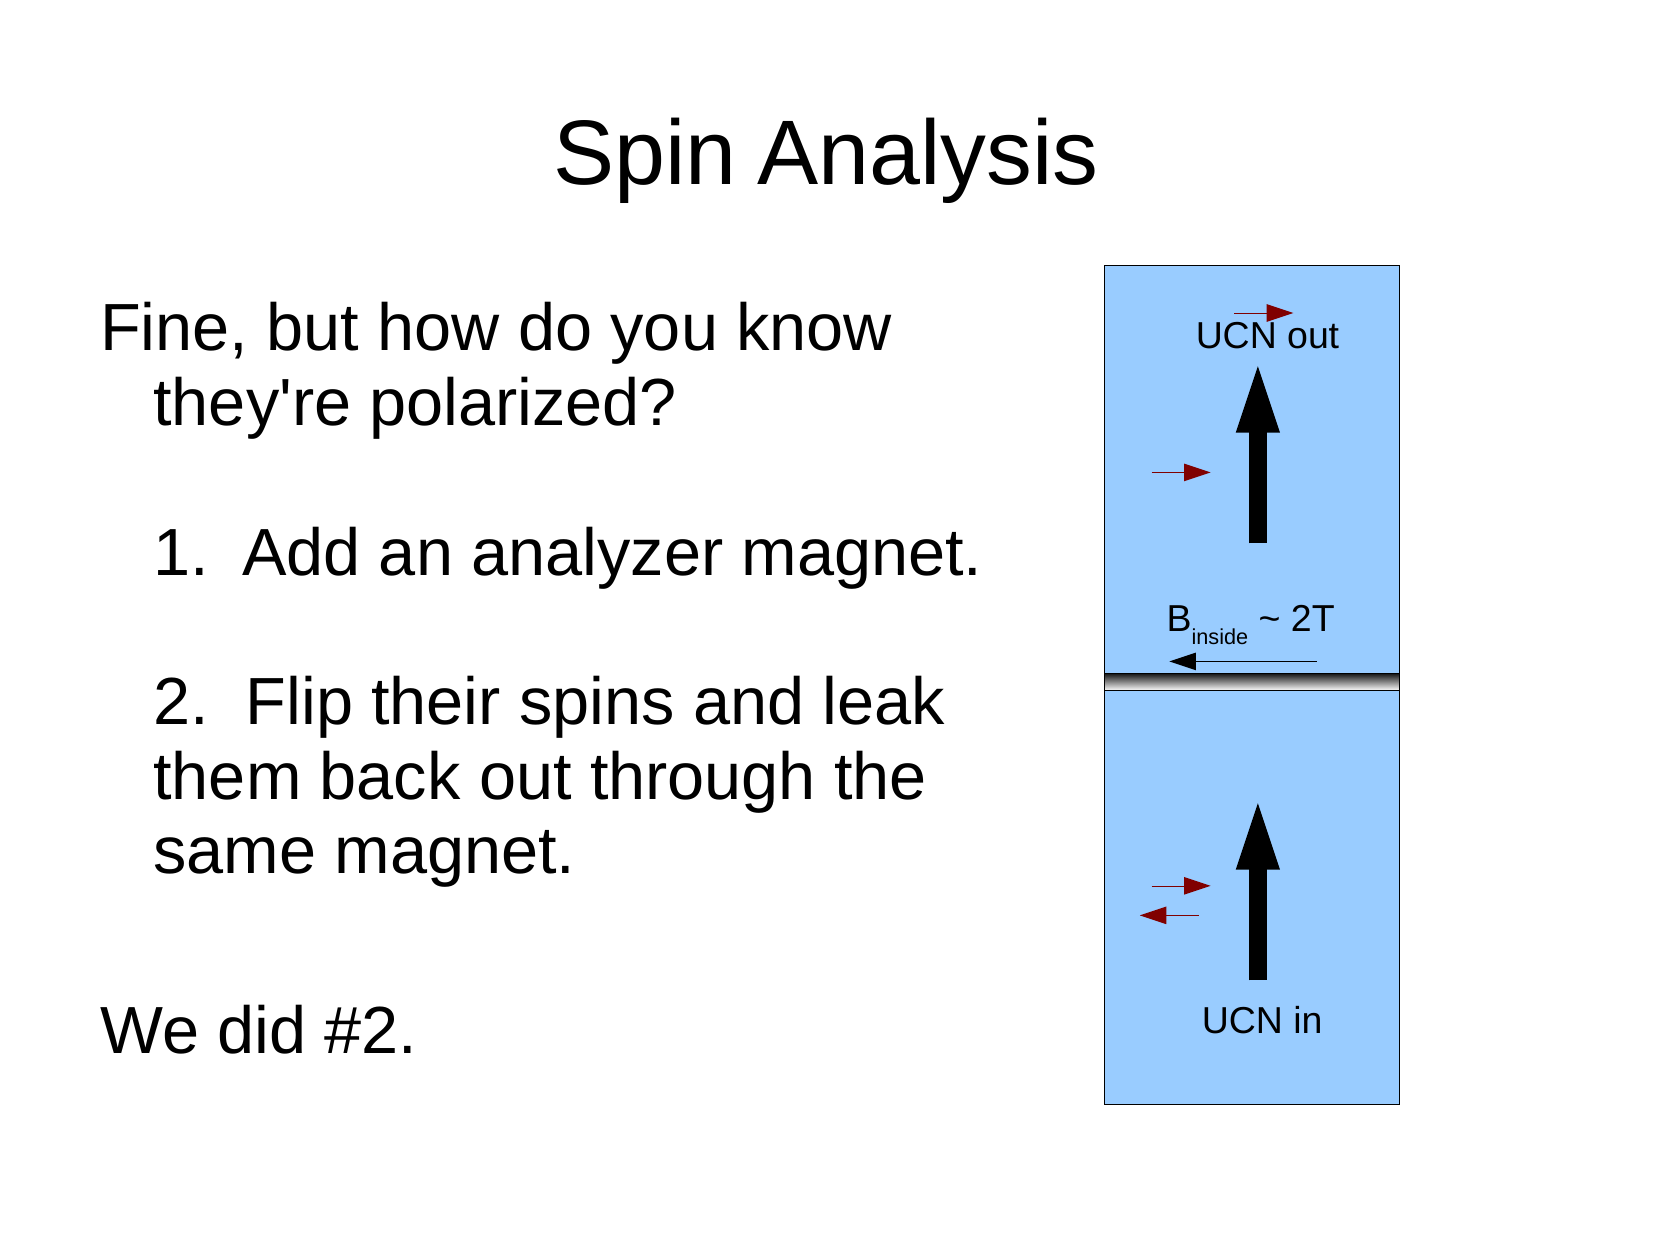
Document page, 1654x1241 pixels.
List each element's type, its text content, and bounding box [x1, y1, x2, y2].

text_box Binside ~ 2T [1151, 590, 1350, 660]
text_box UCN in [1187, 992, 1338, 1054]
title Spin Analysis [82, 49, 1571, 257]
text_box UCN out [1181, 307, 1355, 369]
list Fine, but how do you know they're polarized? 1. Add an analyzer magnet. 2. Flip their spins and leak them back out through the same magnet. We did #2. [82, 290, 1034, 1150]
text_box [1104, 265, 1400, 1105]
